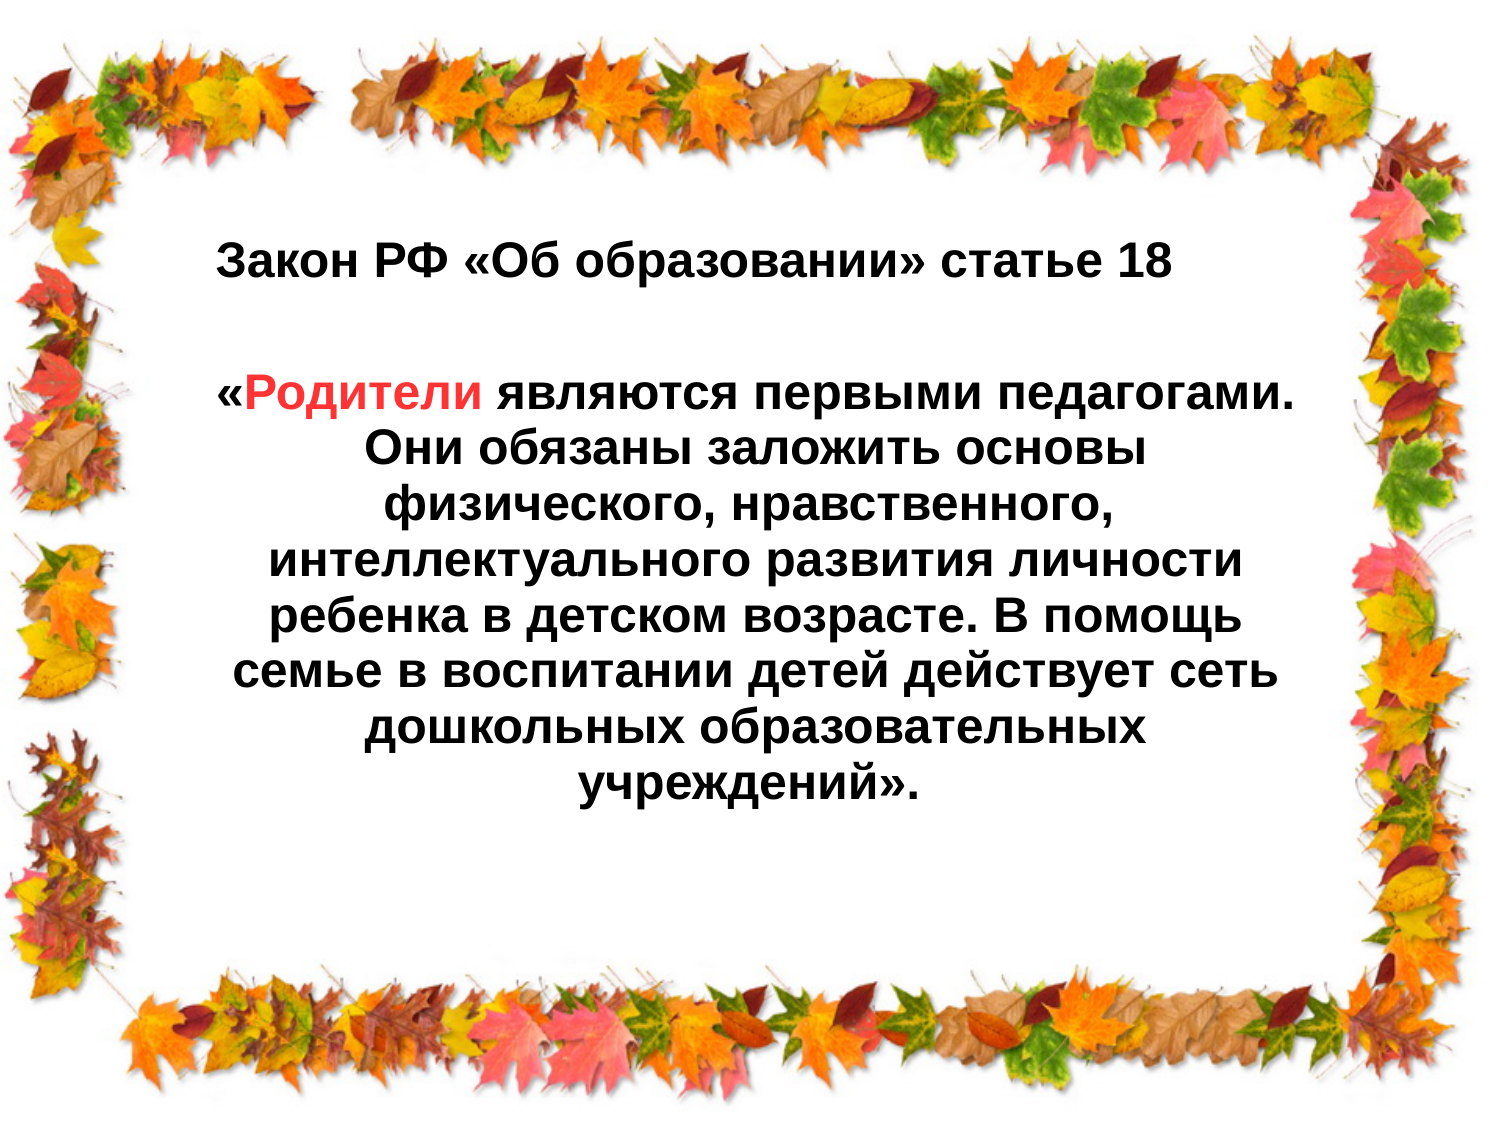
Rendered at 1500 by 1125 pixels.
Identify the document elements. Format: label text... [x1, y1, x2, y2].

list [123, 184, 1365, 1005]
picture [0, 3, 1500, 1125]
text_box Закон РФ «Об образовании» статье 18 «Родители являются первыми педагогами. Они обязаны заложить основы физического, нравственного, интеллектуального развития личности ребенка в детском возрасте. В помощь семье в воспитании детей действует сеть дошкольных образовательных учреждений». [200, 224, 1312, 912]
